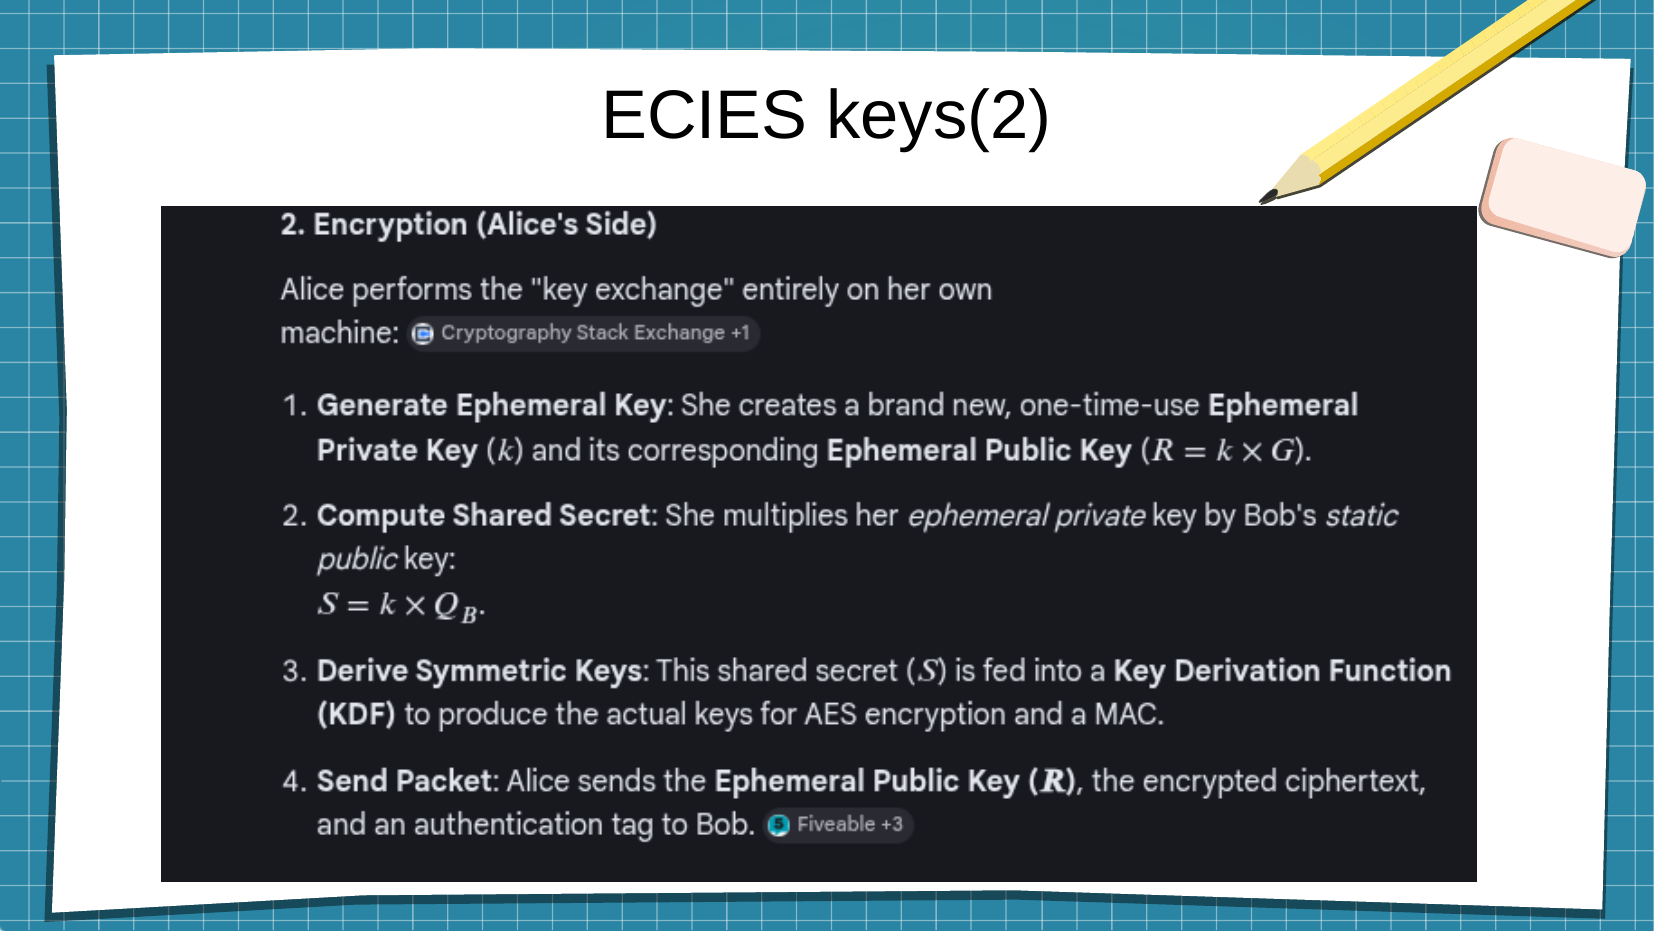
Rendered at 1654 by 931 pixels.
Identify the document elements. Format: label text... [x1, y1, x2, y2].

title ECIES keys(2) [82, 37, 1571, 193]
picture [161, 206, 1477, 882]
